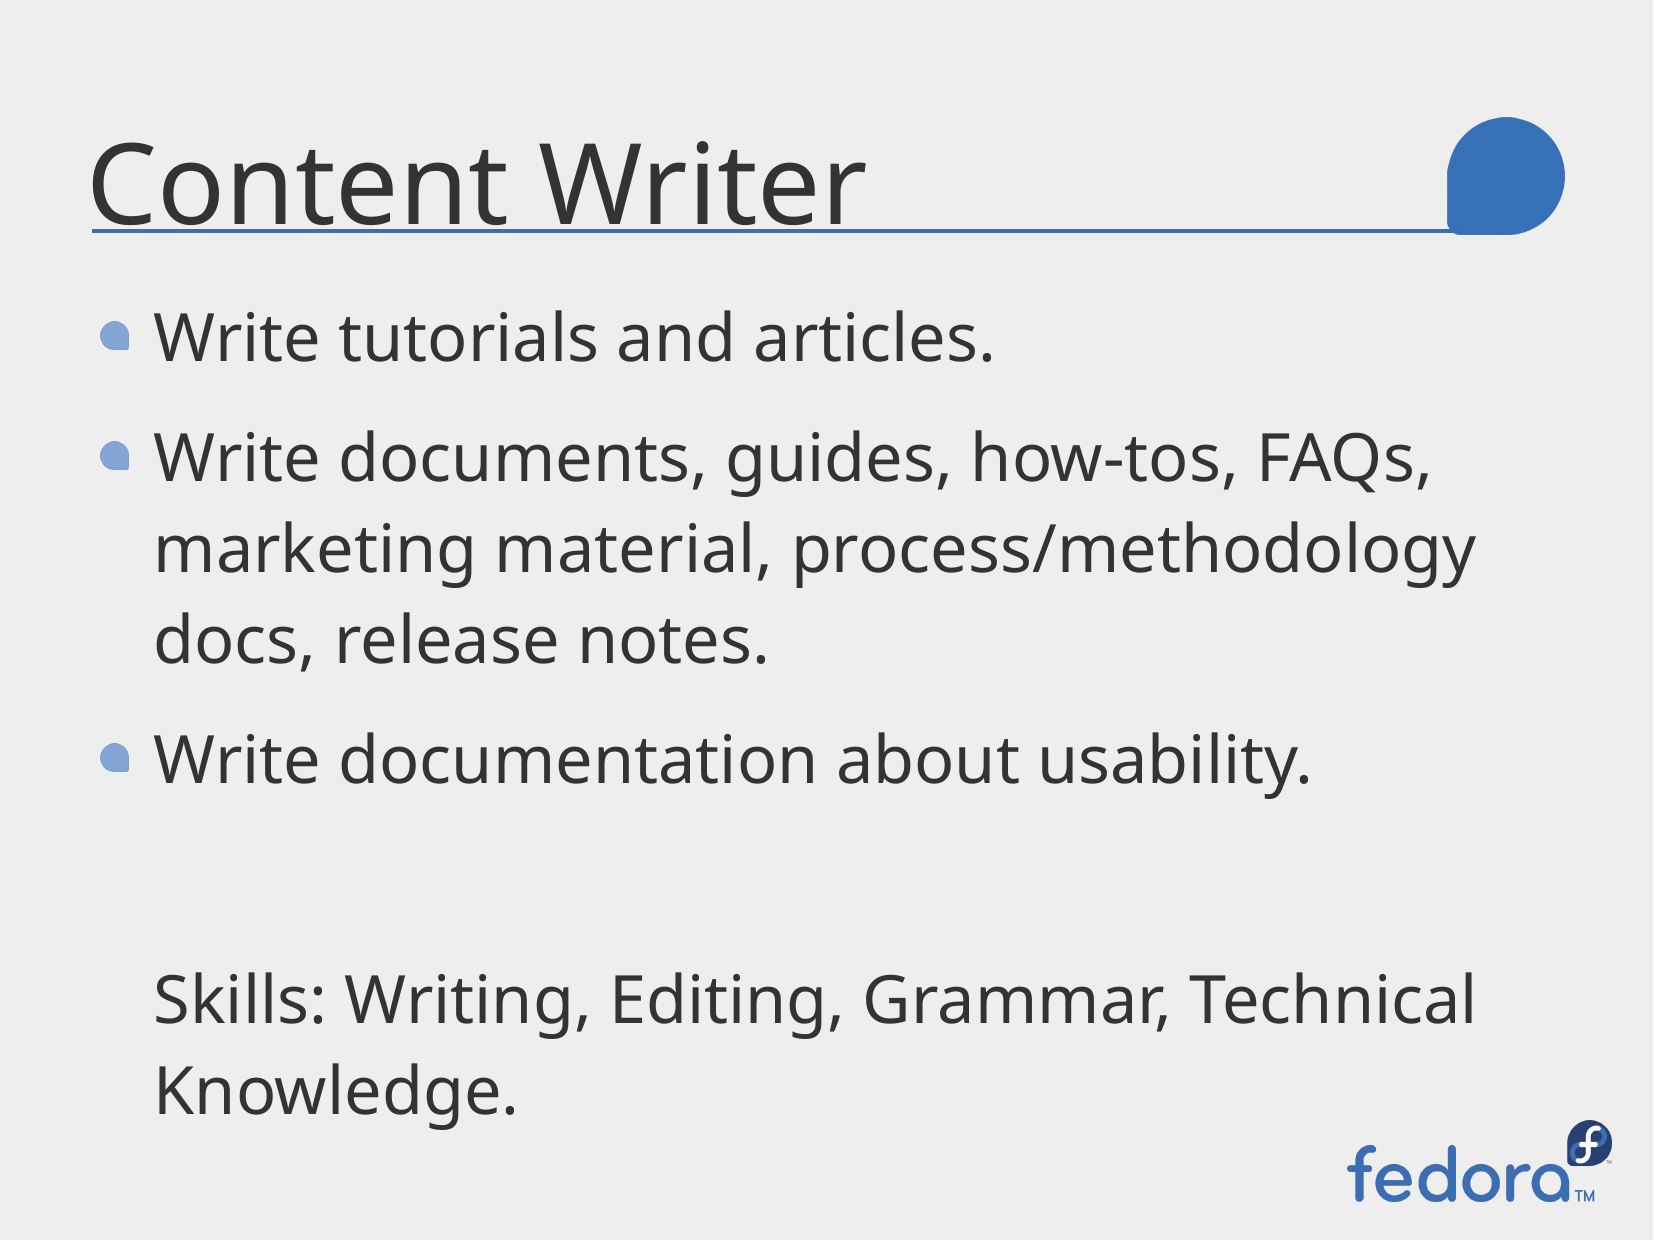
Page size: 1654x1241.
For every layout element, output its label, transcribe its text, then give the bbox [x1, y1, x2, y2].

picture [1347, 1120, 1612, 1202]
title Content Writer [86, 111, 1575, 250]
list Write tutorials and articles. Write documents, guides, how-tos, FAQs, marketing material, process/methodology docs, release notes. Write documentation about usability. Skills: Writing, Editing, Grammar, Technical Knowledge. [82, 290, 1571, 1135]
